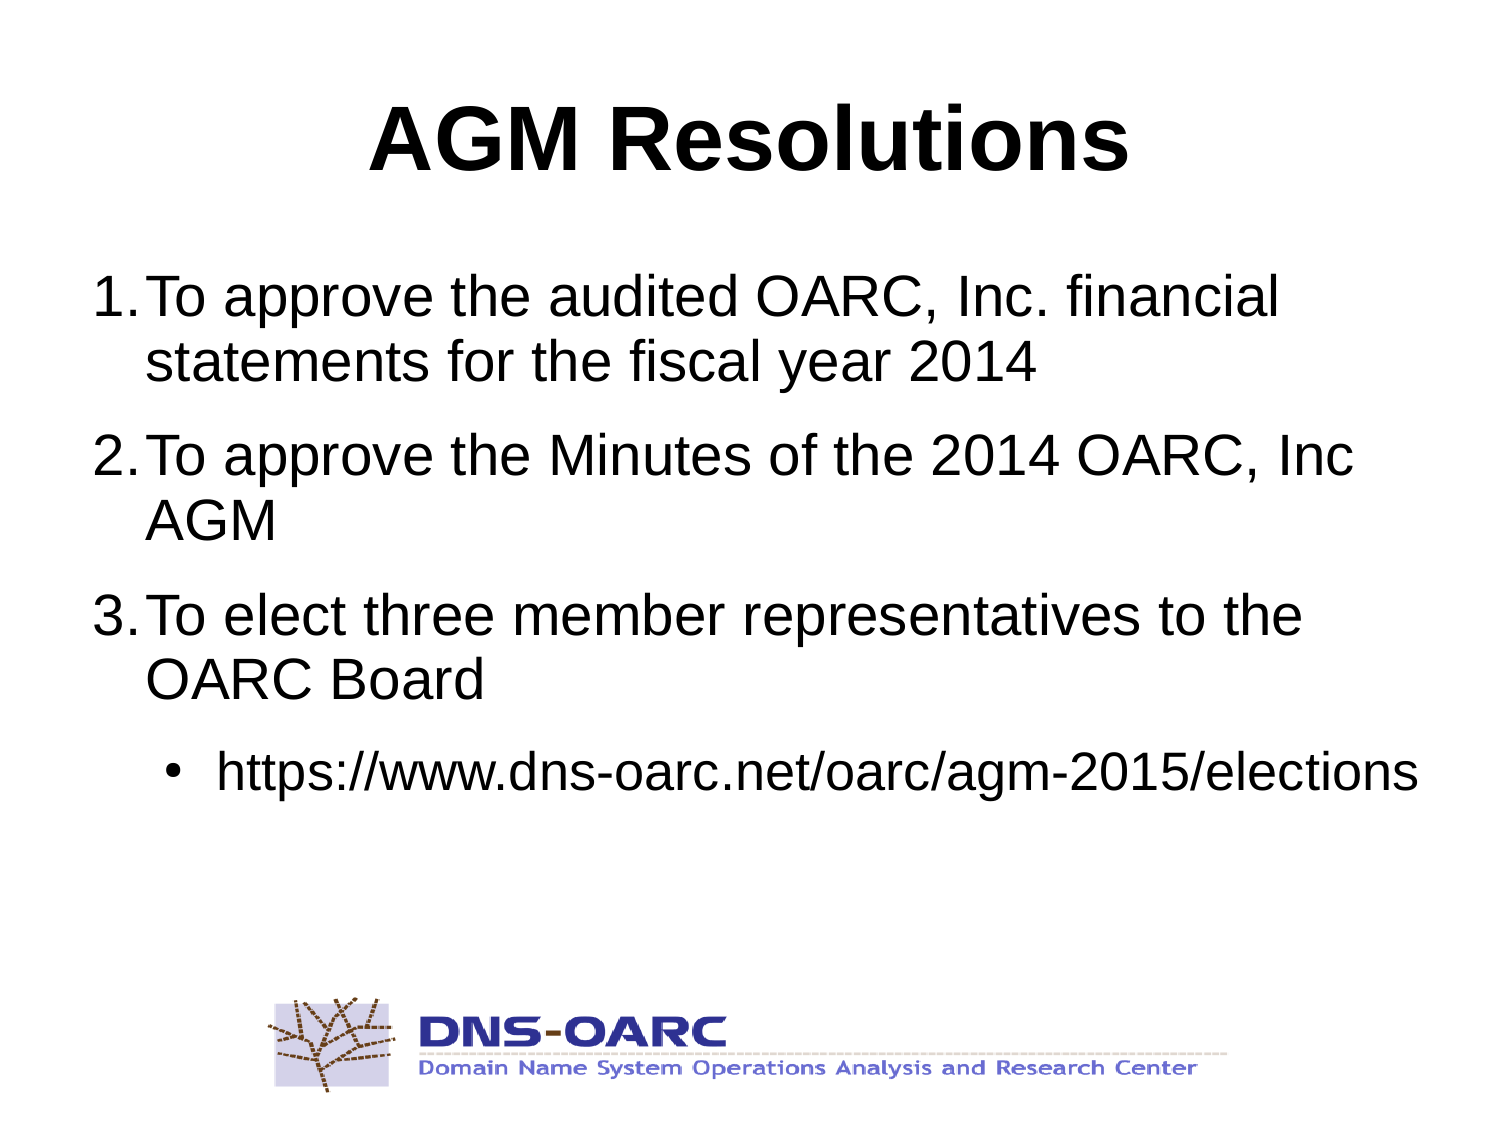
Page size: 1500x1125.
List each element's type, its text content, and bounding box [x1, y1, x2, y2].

picture [214, 991, 1259, 1099]
title AGM Resolutions [75, 44, 1425, 233]
list To approve the audited OARC, Inc. financial statements for the fiscal year 2014 To approve the Minutes of the 2014 OARC, Inc AGM To elect three member representatives to the OARC Board https://www.dns-oarc.net/oarc/agm-2015/elections [75, 263, 1425, 991]
